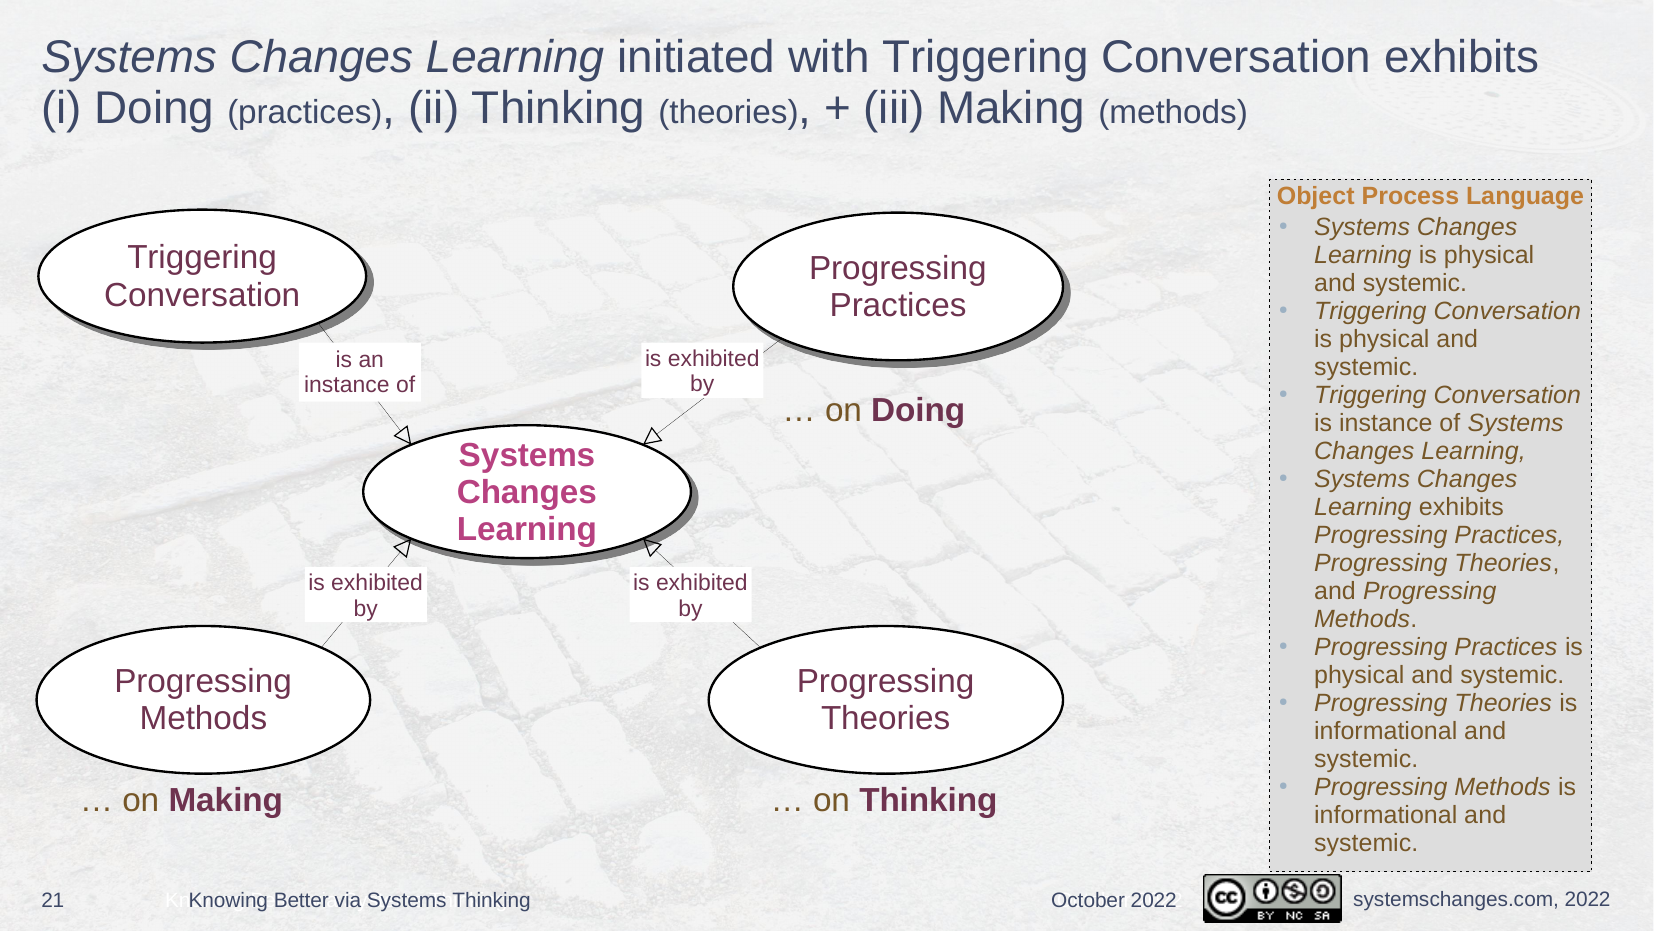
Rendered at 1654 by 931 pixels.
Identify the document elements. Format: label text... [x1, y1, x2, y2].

text_box Triggering Conversation [38, 209, 367, 343]
text_box is exhibited by [304, 566, 427, 623]
text_box … on Thinking [755, 773, 1022, 845]
title Systems Changes Learning initiated with Triggering Conversation exhibits (i) Doing (practices), (ii) Thinking (theories), + (iii) Making (methods) [41, 30, 1613, 176]
picture [0, 0, 1654, 931]
text_box Systems Changes Learning is physical and systemic. Triggering Conversation is physical and systemic. Triggering Conversation is instance of Systems Changes Learning, Systems Changes Learning exhibits Progressing Practices, Progressing Theories, and Progressing Methods. Progressing Practices is physical and systemic. Progressing Theories is informational and systemic. Progressing Methods is informational and systemic. [1275, 177, 1587, 857]
text_box … on Making [64, 773, 331, 845]
text_box is an instance of [298, 342, 421, 402]
text_box is exhibited by [629, 566, 752, 623]
text_box Progressing Theories [708, 625, 1064, 773]
text_box … on Doing [767, 383, 1034, 455]
text_box Object Process Language [1269, 179, 1592, 872]
text_box Progressing Methods [36, 625, 371, 773]
text_box Systems Changes Learning [363, 425, 691, 559]
text_box [914, 246, 921, 283]
text_box Progressing Practices [733, 212, 1063, 361]
text_box is exhibited by [641, 342, 764, 398]
